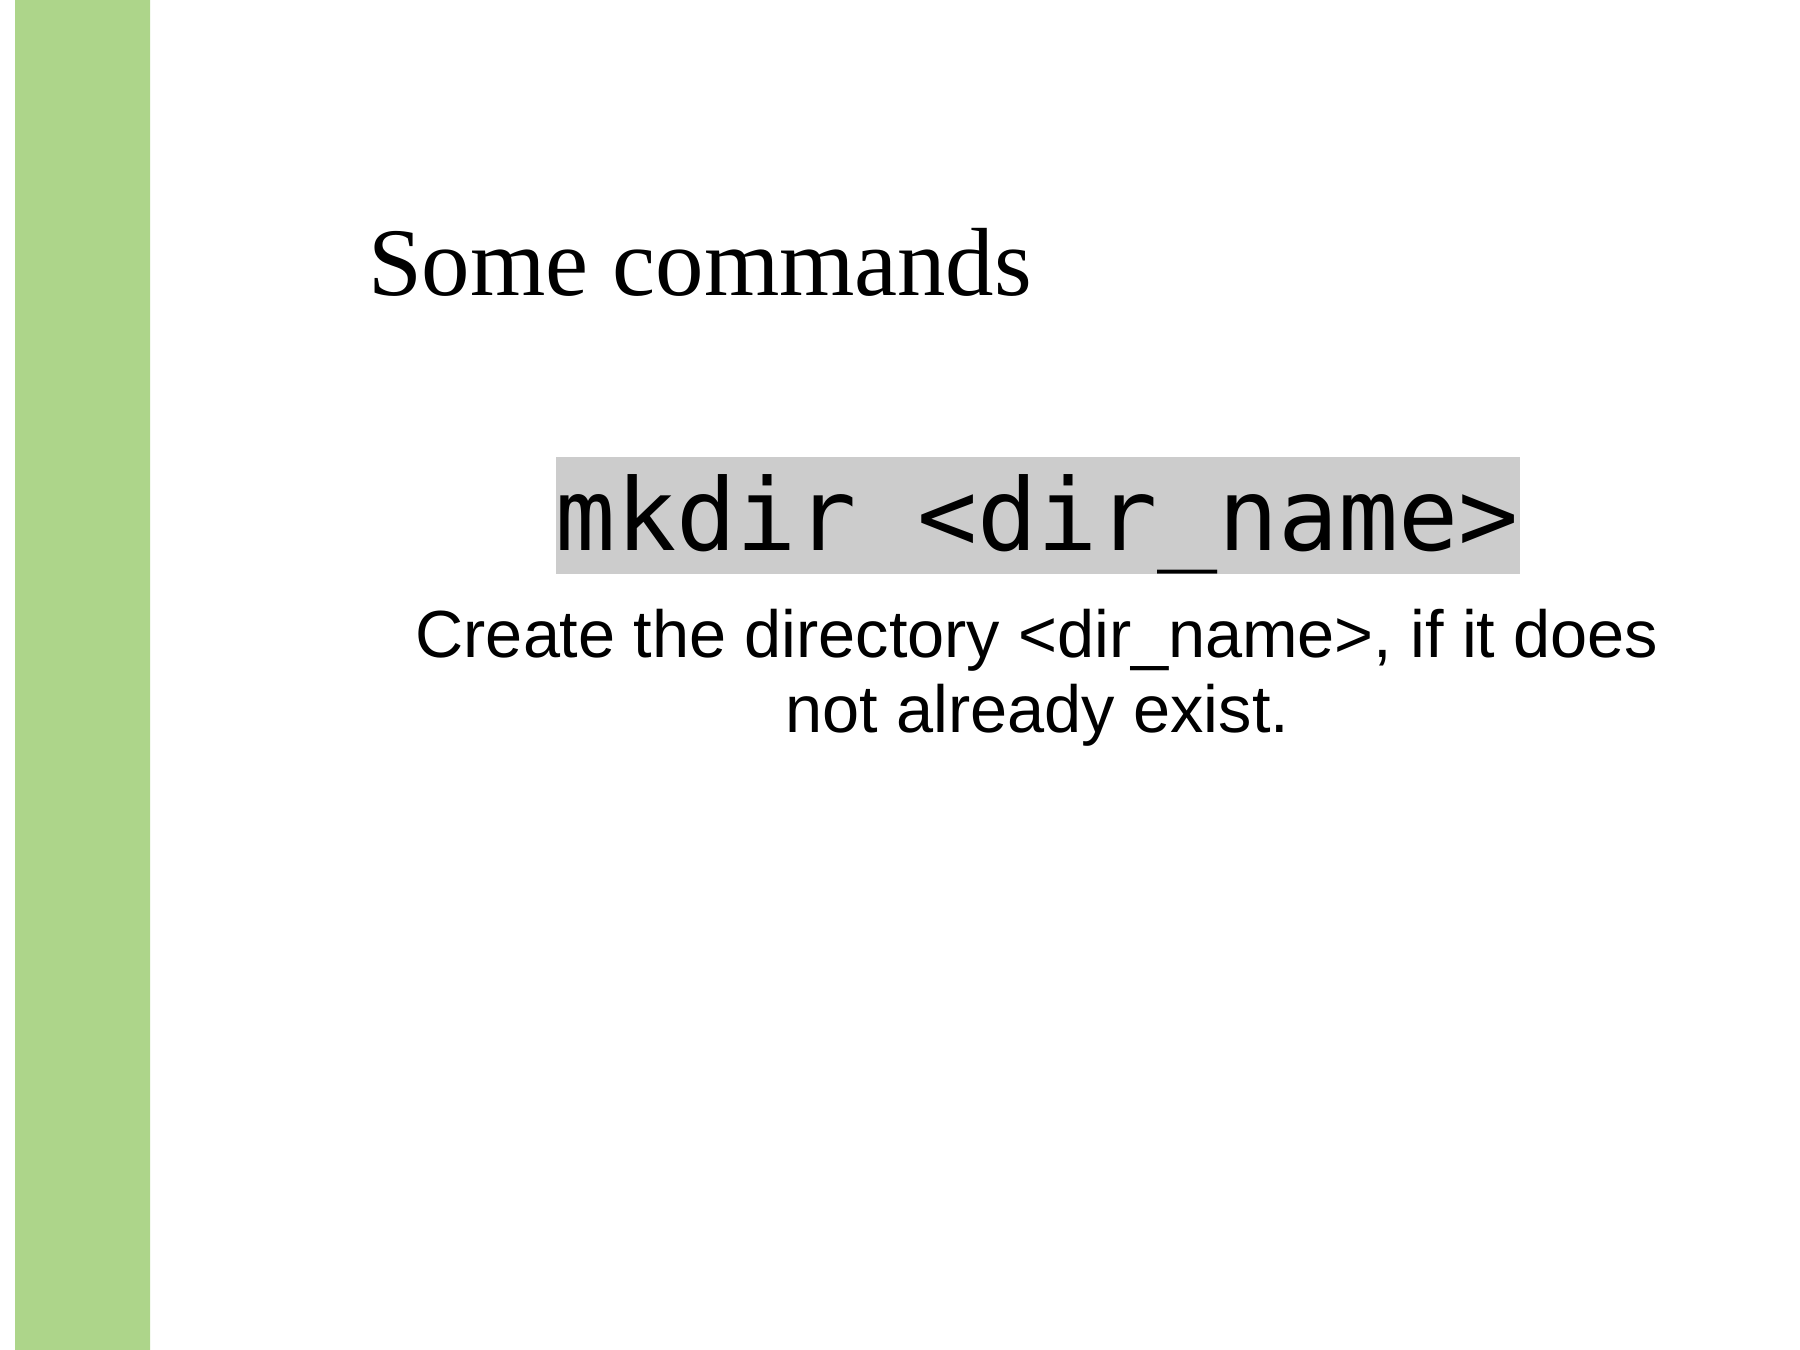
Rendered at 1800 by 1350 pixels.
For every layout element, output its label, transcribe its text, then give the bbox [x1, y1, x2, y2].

subtitle Some commands [368, 101, 1531, 424]
text_box mkdir <dir_name> Create the directory <dir_name>, if it does not already exist. [360, 449, 1681, 952]
